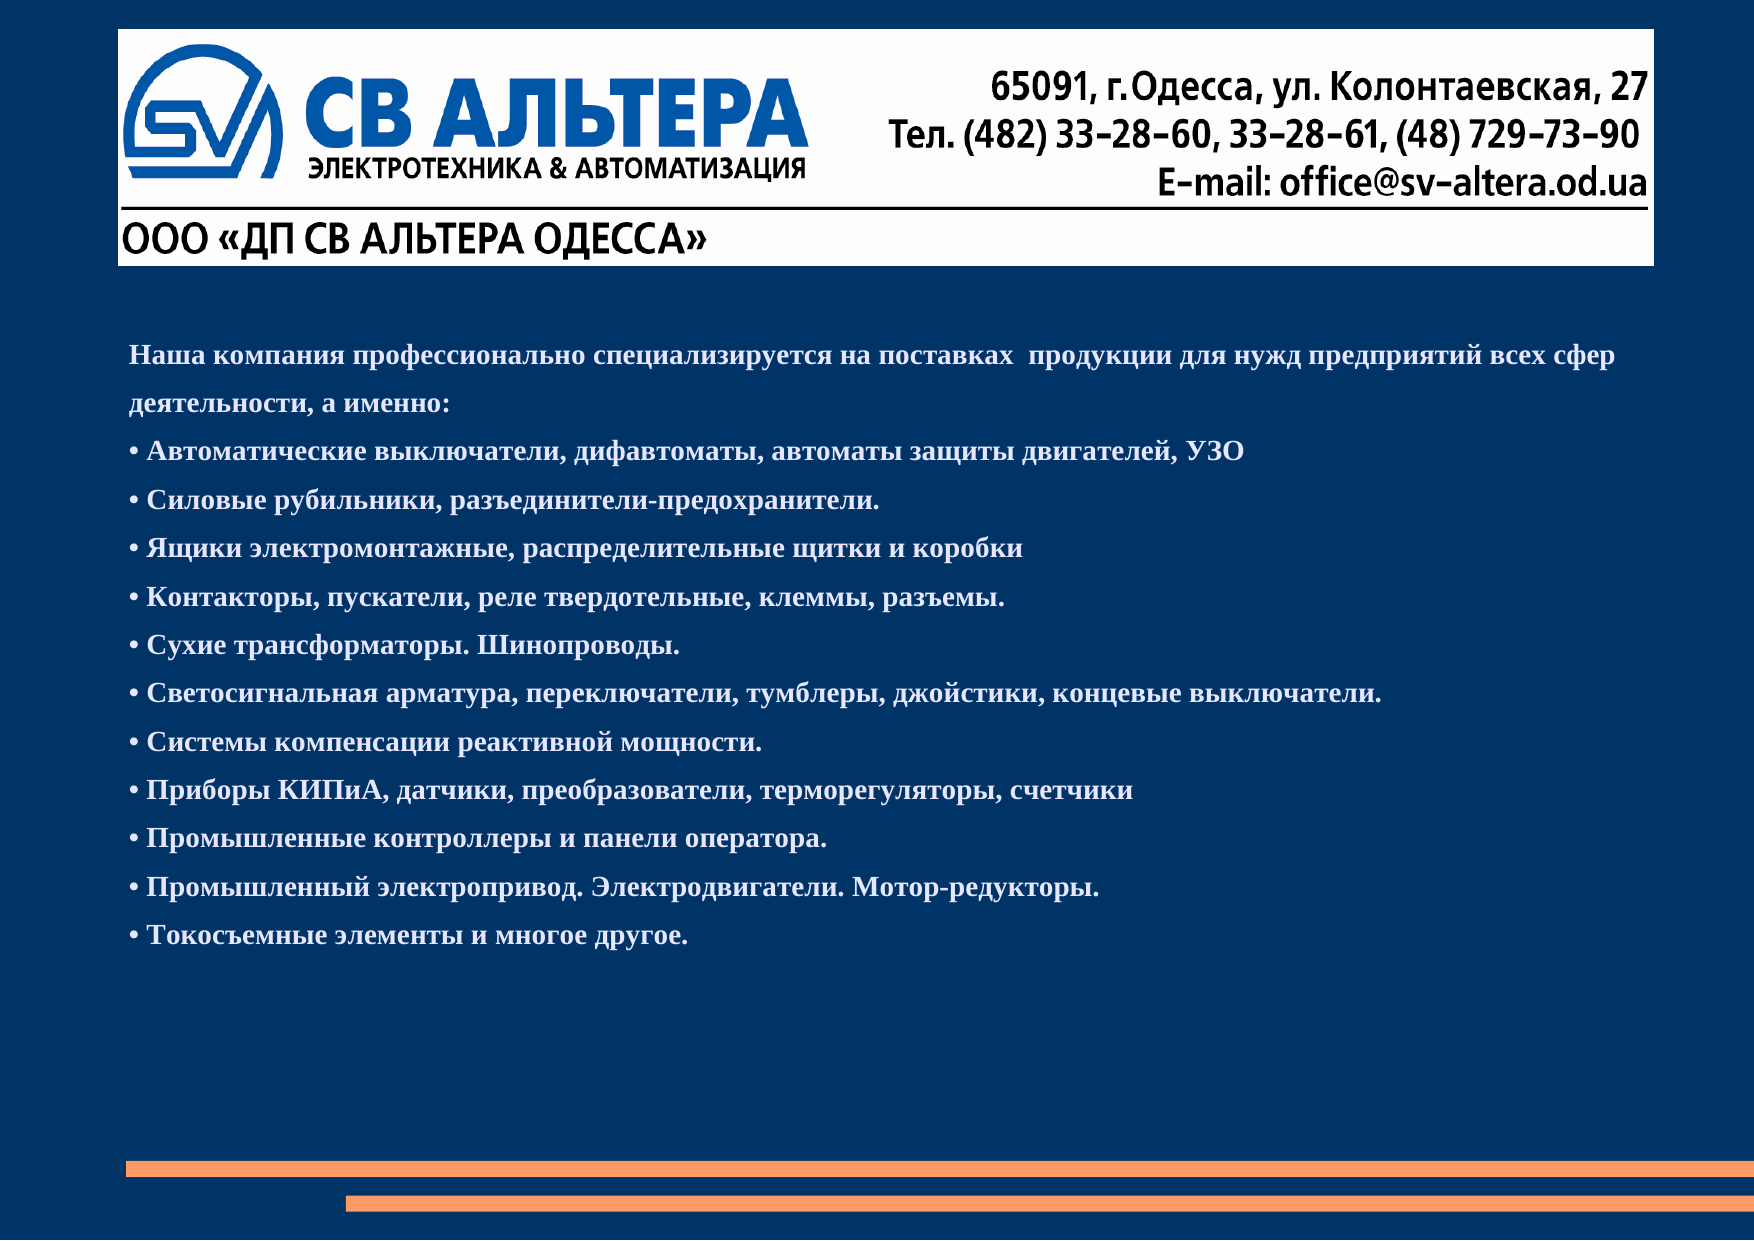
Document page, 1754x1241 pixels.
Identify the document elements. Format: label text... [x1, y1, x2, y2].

list Наша компания профессионально специализируется на поставках продукции для нужд предприятий всех сфер деятельности, а именно: • Автоматические выключатели, дифавтоматы, автоматы защиты двигателей, УЗО • Силовые рубильники, разъединители-предохранители. • Ящики электромонтажные, распределительные щитки и коробки • Контакторы, пускатели, реле твердотельные, клеммы, разъемы. • Сухие трансформаторы. Шинопроводы. • Светосигнальная арматура, переключатели, тумблеры, джойстики, концевые выключатели. • Системы компенсации реактивной мощности. • Приборы КИПиА, датчики, преобразователи, терморегуляторы, счетчики • Промышленные контроллеры и панели оператора. • Промышленный электропривод. Электродвигатели. Мотор-редукторы. • Токосъемные элементы и многое другое. [128, 322, 1656, 1132]
picture [118, 29, 1654, 266]
